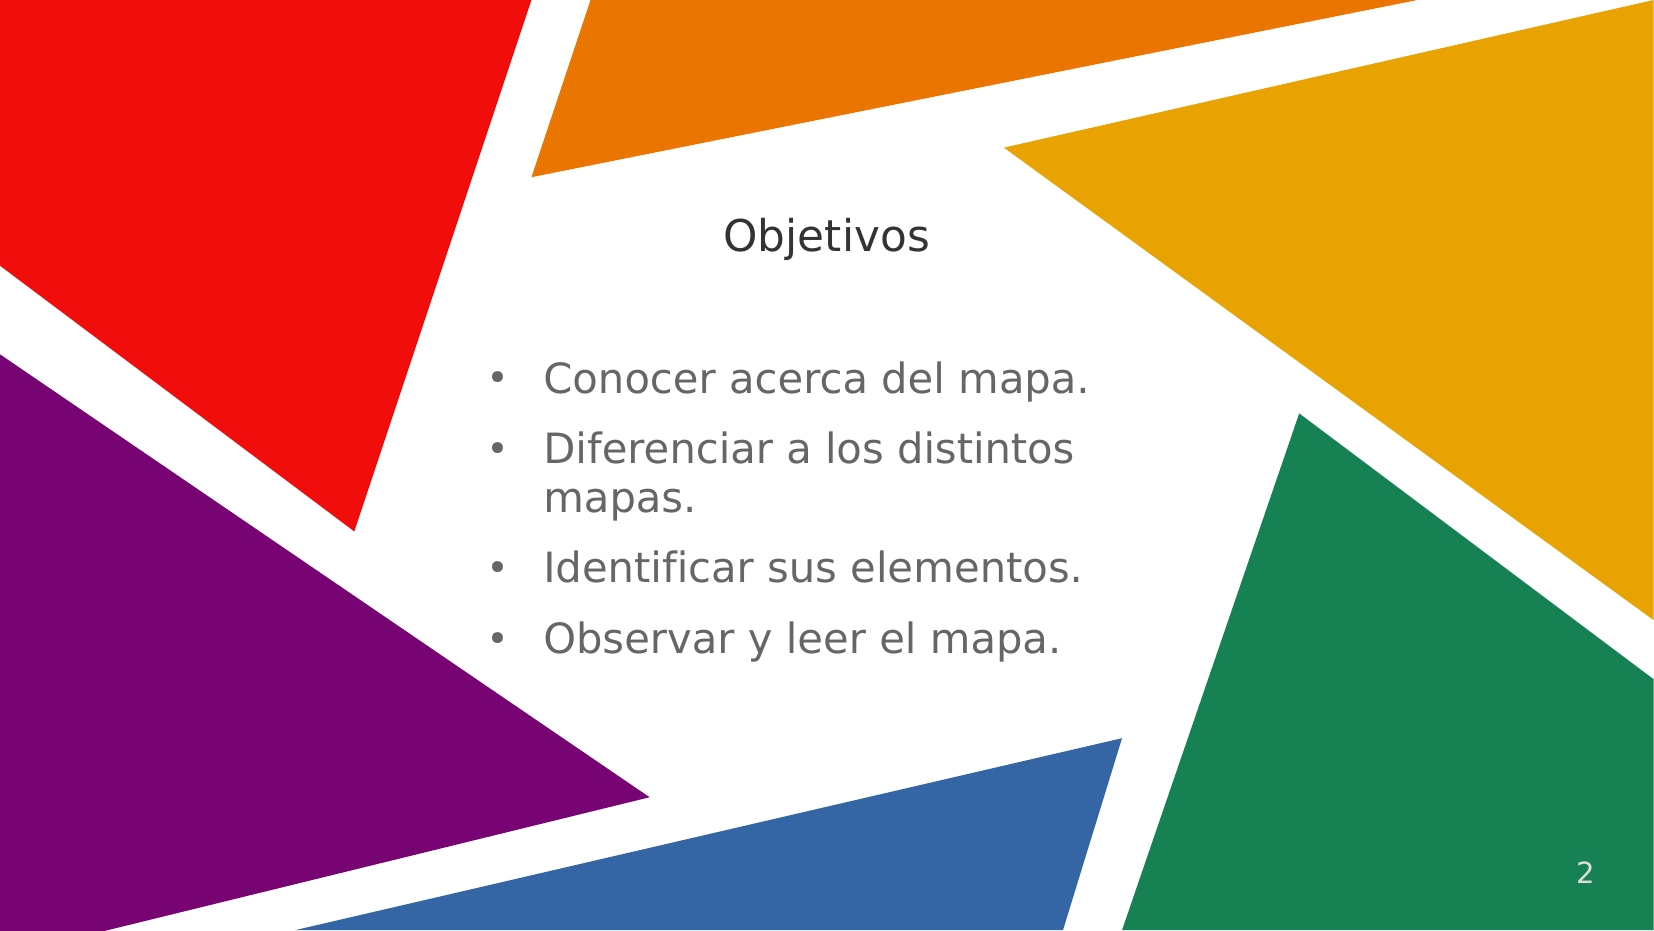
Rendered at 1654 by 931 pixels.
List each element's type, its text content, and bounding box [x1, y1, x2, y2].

title Objetivos [472, 147, 1182, 325]
list Conocer acerca del mapa. Diferenciar a los distintos mapas. Identificar sus elementos. Observar y leer el mapa. [472, 354, 1182, 768]
